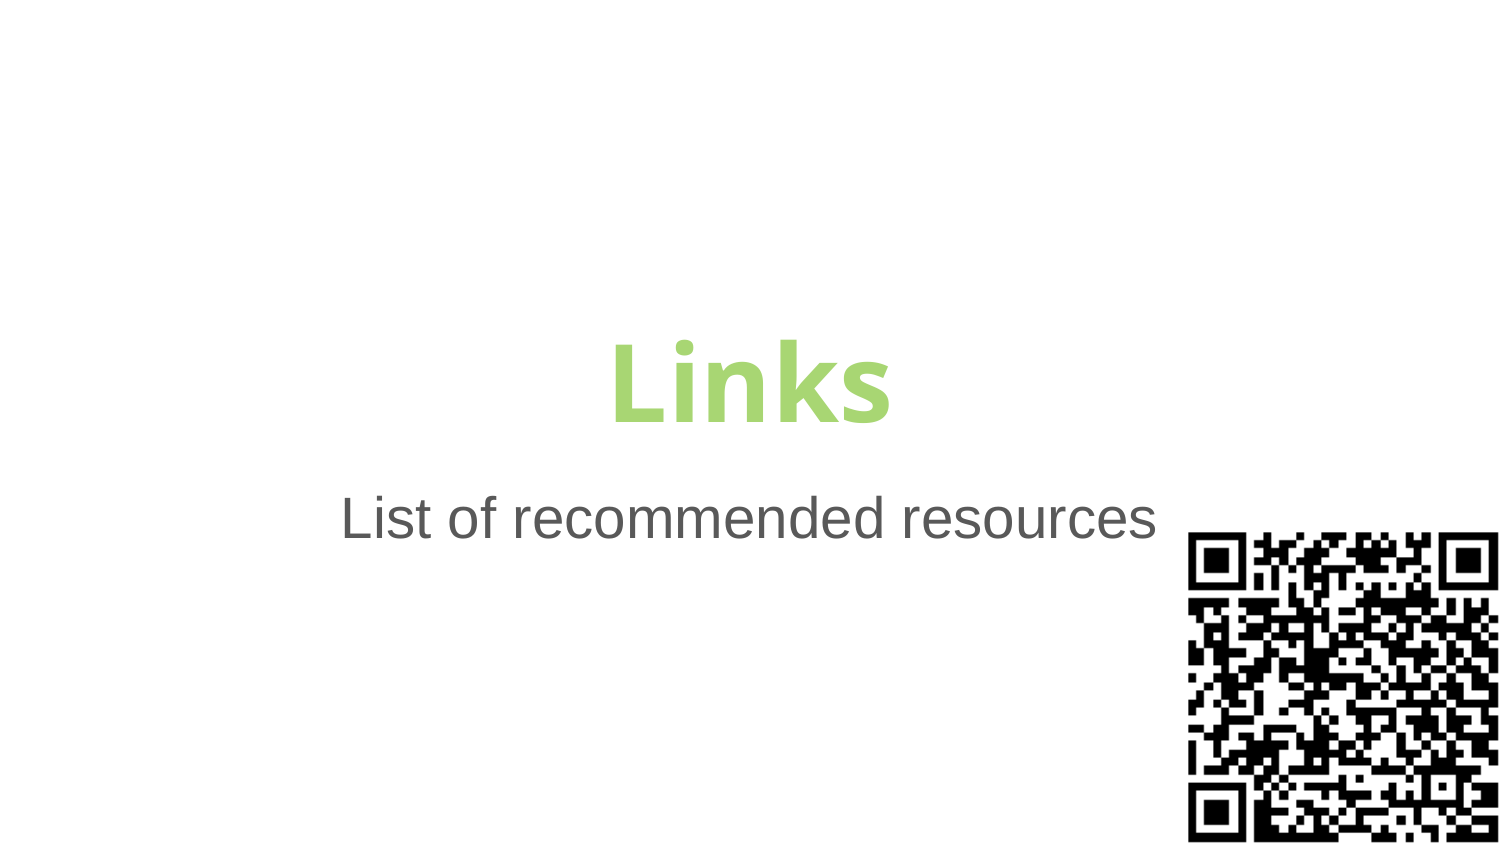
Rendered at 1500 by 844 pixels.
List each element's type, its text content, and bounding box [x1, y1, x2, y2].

title Links [51, 122, 1449, 459]
subtitle List of recommended resources [51, 464, 1449, 595]
picture [1187, 531, 1500, 844]
